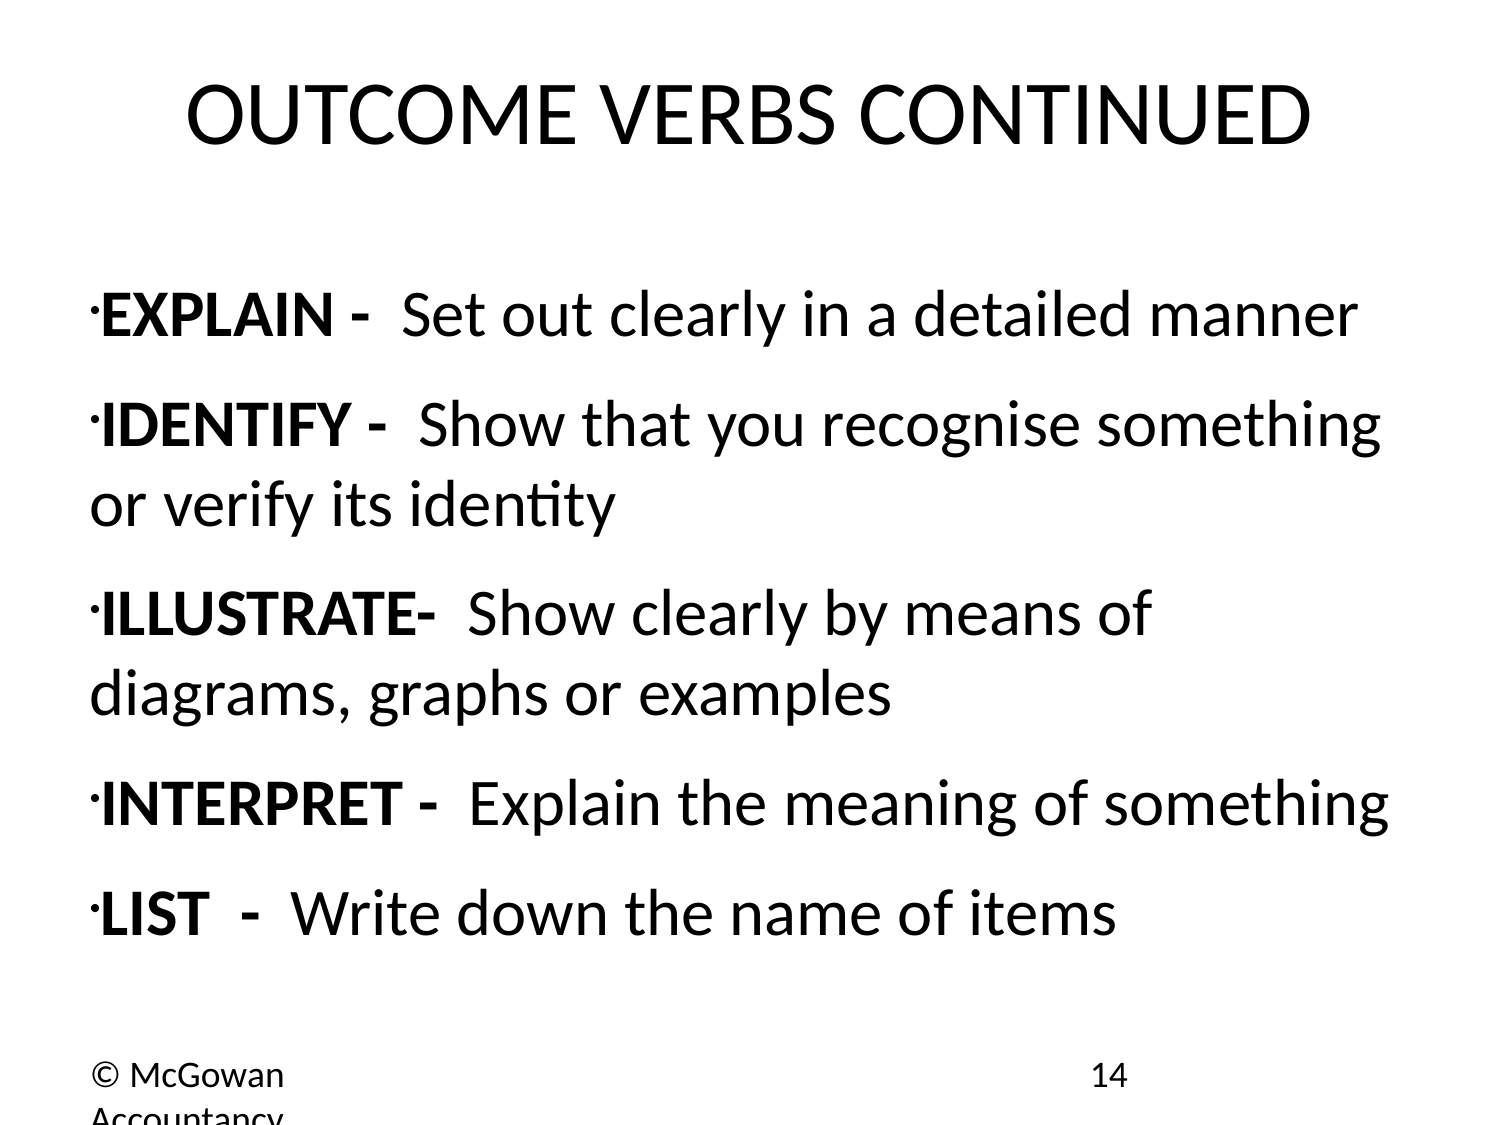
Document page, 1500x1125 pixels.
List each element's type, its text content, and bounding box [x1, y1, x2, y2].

text_box [1074, 1042, 1425, 1103]
text_box © McGowan Accountancy Services [75, 1042, 425, 1103]
list EXPLAIN - Set out clearly in a detailed manner IDENTIFY - Show that you recognise something or verify its identity ILLUSTRATE- Show clearly by means of diagrams, graphs or examples INTERPRET - Explain the meaning of something LIST - Write down the name of items [75, 262, 1425, 1005]
title OUTCOME VERBS CONTINUED [75, 45, 1425, 233]
